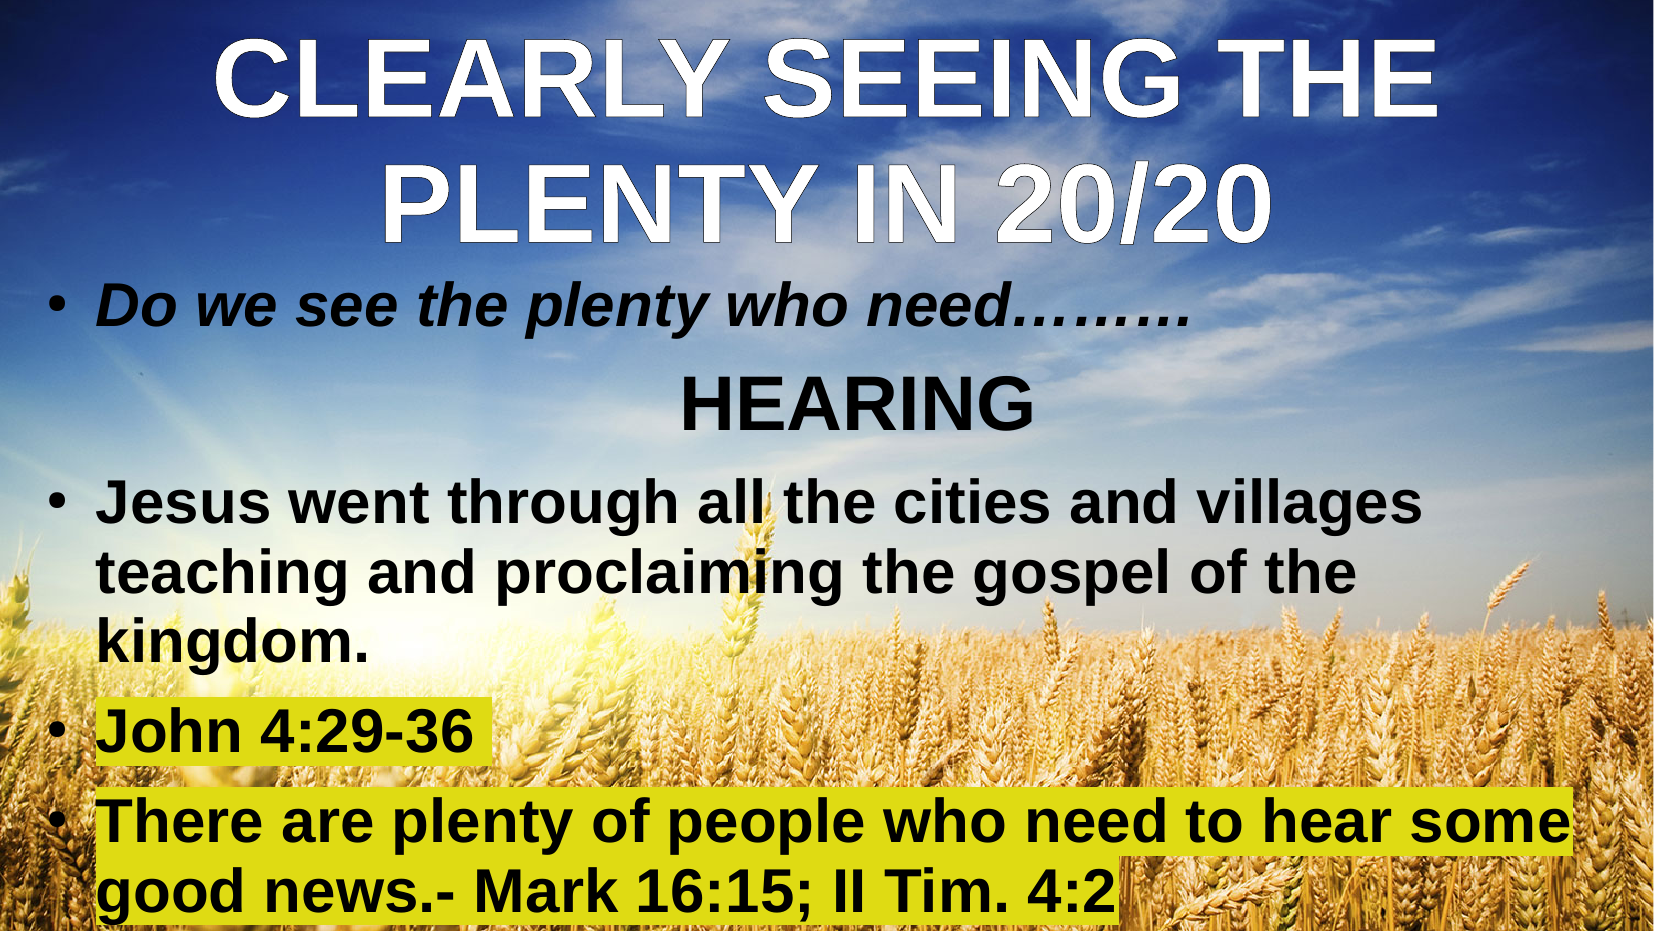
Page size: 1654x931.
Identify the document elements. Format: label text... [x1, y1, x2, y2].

title CLEARLY SEEING THE PLENTY IN 20/20 [82, 15, 1571, 267]
picture [0, 0, 1654, 931]
list Do we see the plenty who need……… HEARING Jesus went through all the cities and villages teaching and proclaiming the gospel of the kingdom. John 4:29-36 There are plenty of people who need to hear some good news.- Mark 16:15; II Tim. 4:2 [30, 270, 1621, 931]
